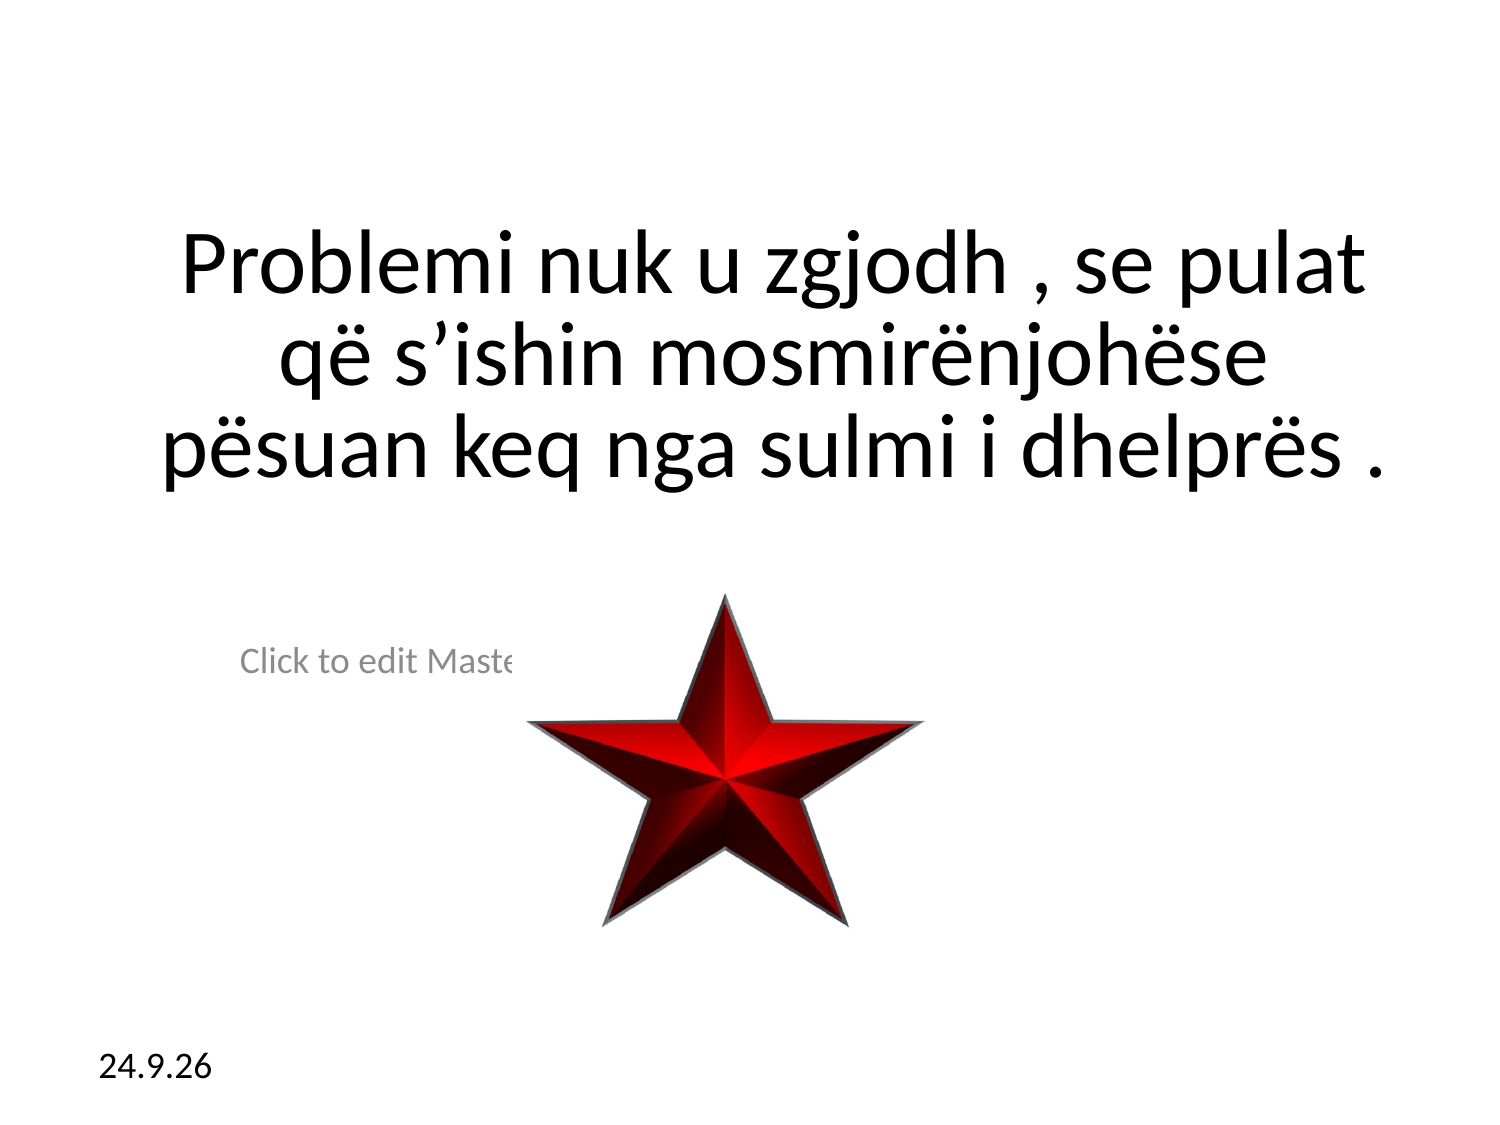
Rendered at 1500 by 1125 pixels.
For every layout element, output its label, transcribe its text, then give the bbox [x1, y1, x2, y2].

title Problemi nuk u zgjodh , se pulat që s’ishin mosmirënjohëse pësuan keq nga sulmi i dhelprës . [137, 212, 1413, 513]
picture [512, 587, 938, 938]
